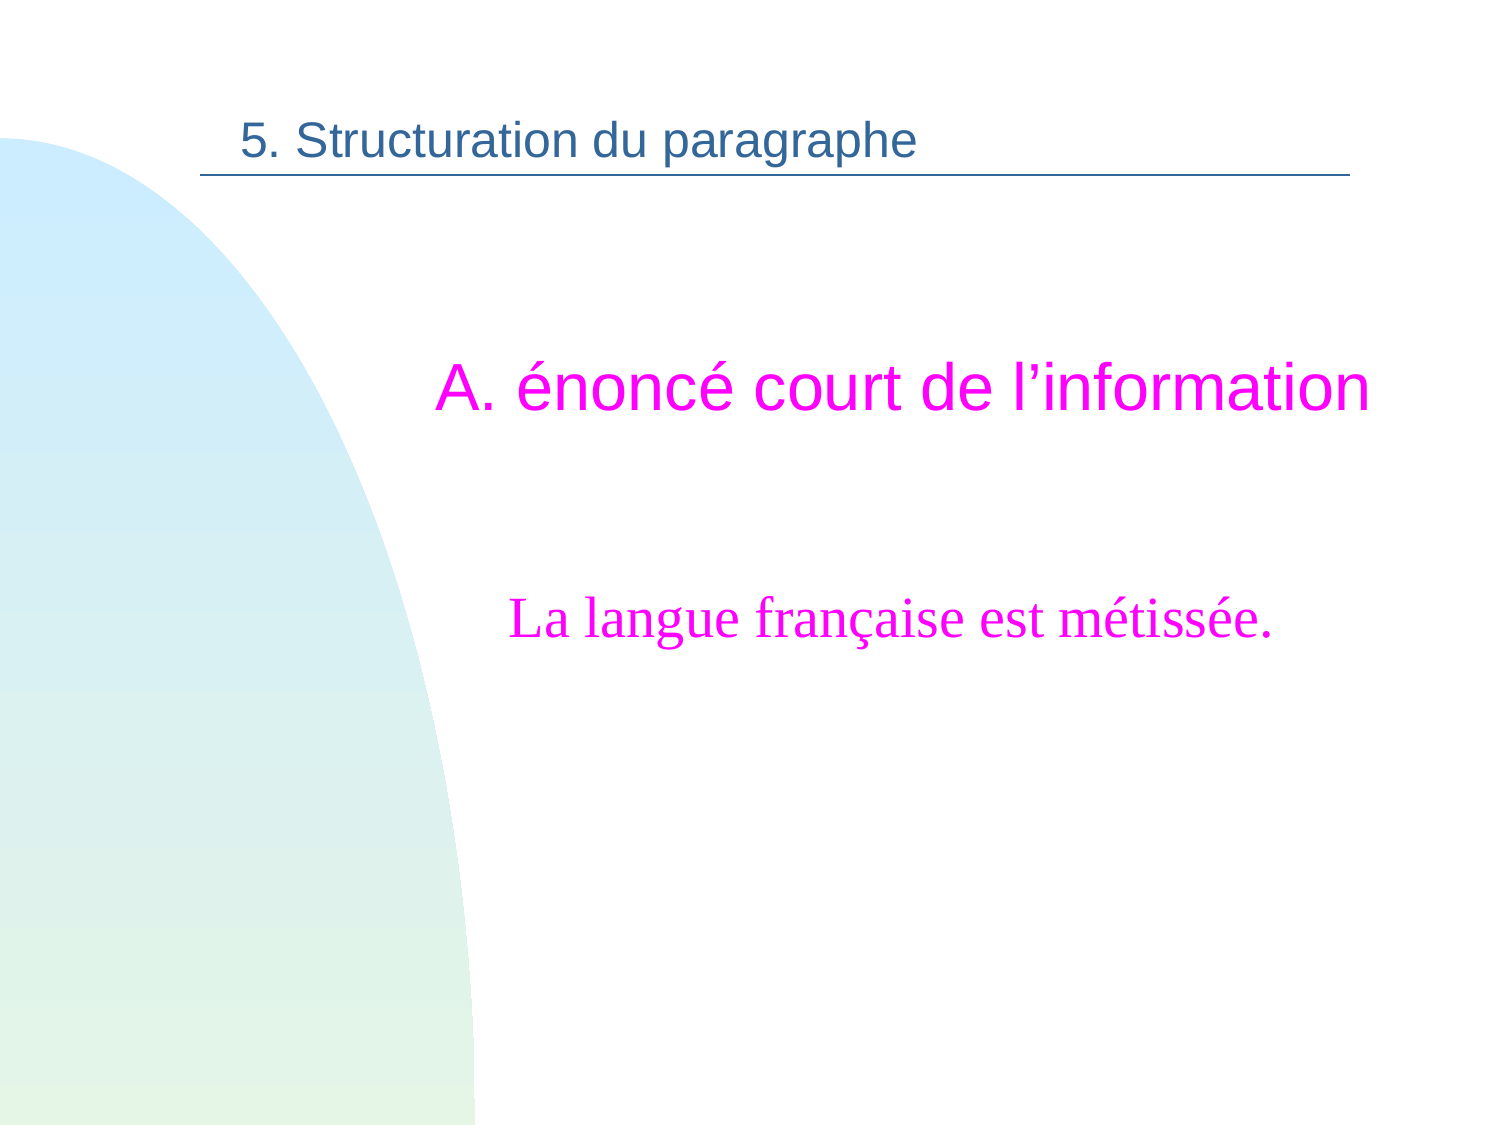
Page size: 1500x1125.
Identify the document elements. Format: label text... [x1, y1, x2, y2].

title A. énoncé court de l’information [344, 299, 1463, 488]
text_box 5. Structuration du paragraphe [225, 99, 934, 174]
text_box La langue française est métissée. [494, 571, 1384, 658]
